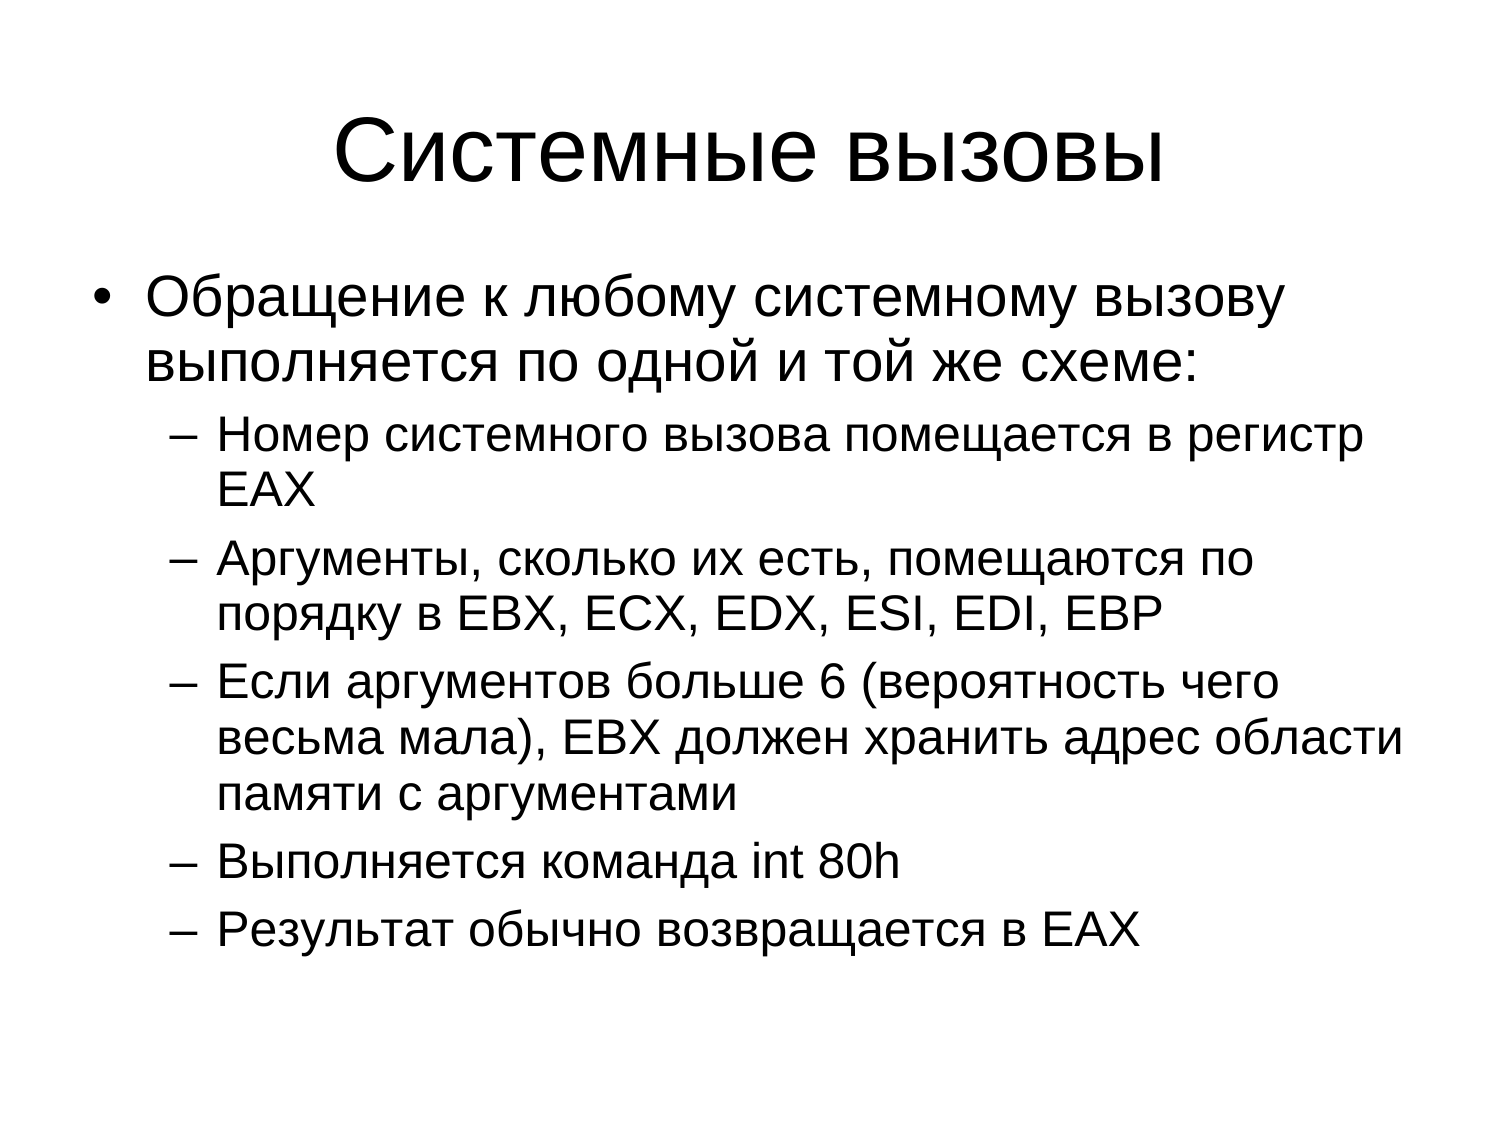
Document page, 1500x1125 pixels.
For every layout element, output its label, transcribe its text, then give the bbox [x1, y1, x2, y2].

title Системные вызовы [112, 62, 1388, 238]
list Обращение к любому системному вызову выполняется по одной и той же схеме: Номер системного вызова помещается в регистр EAX Аргументы, сколько их есть, помещаются по порядку в EBX, ECX, EDX, ESI, EDI, EBP Если аргументов больше 6 (вероятность чего весьма мала), EBX должен хранить адрес области памяти с аргументами Выполняется команда int 80h Результат обычно возвращается в EAX [75, 263, 1426, 1063]
